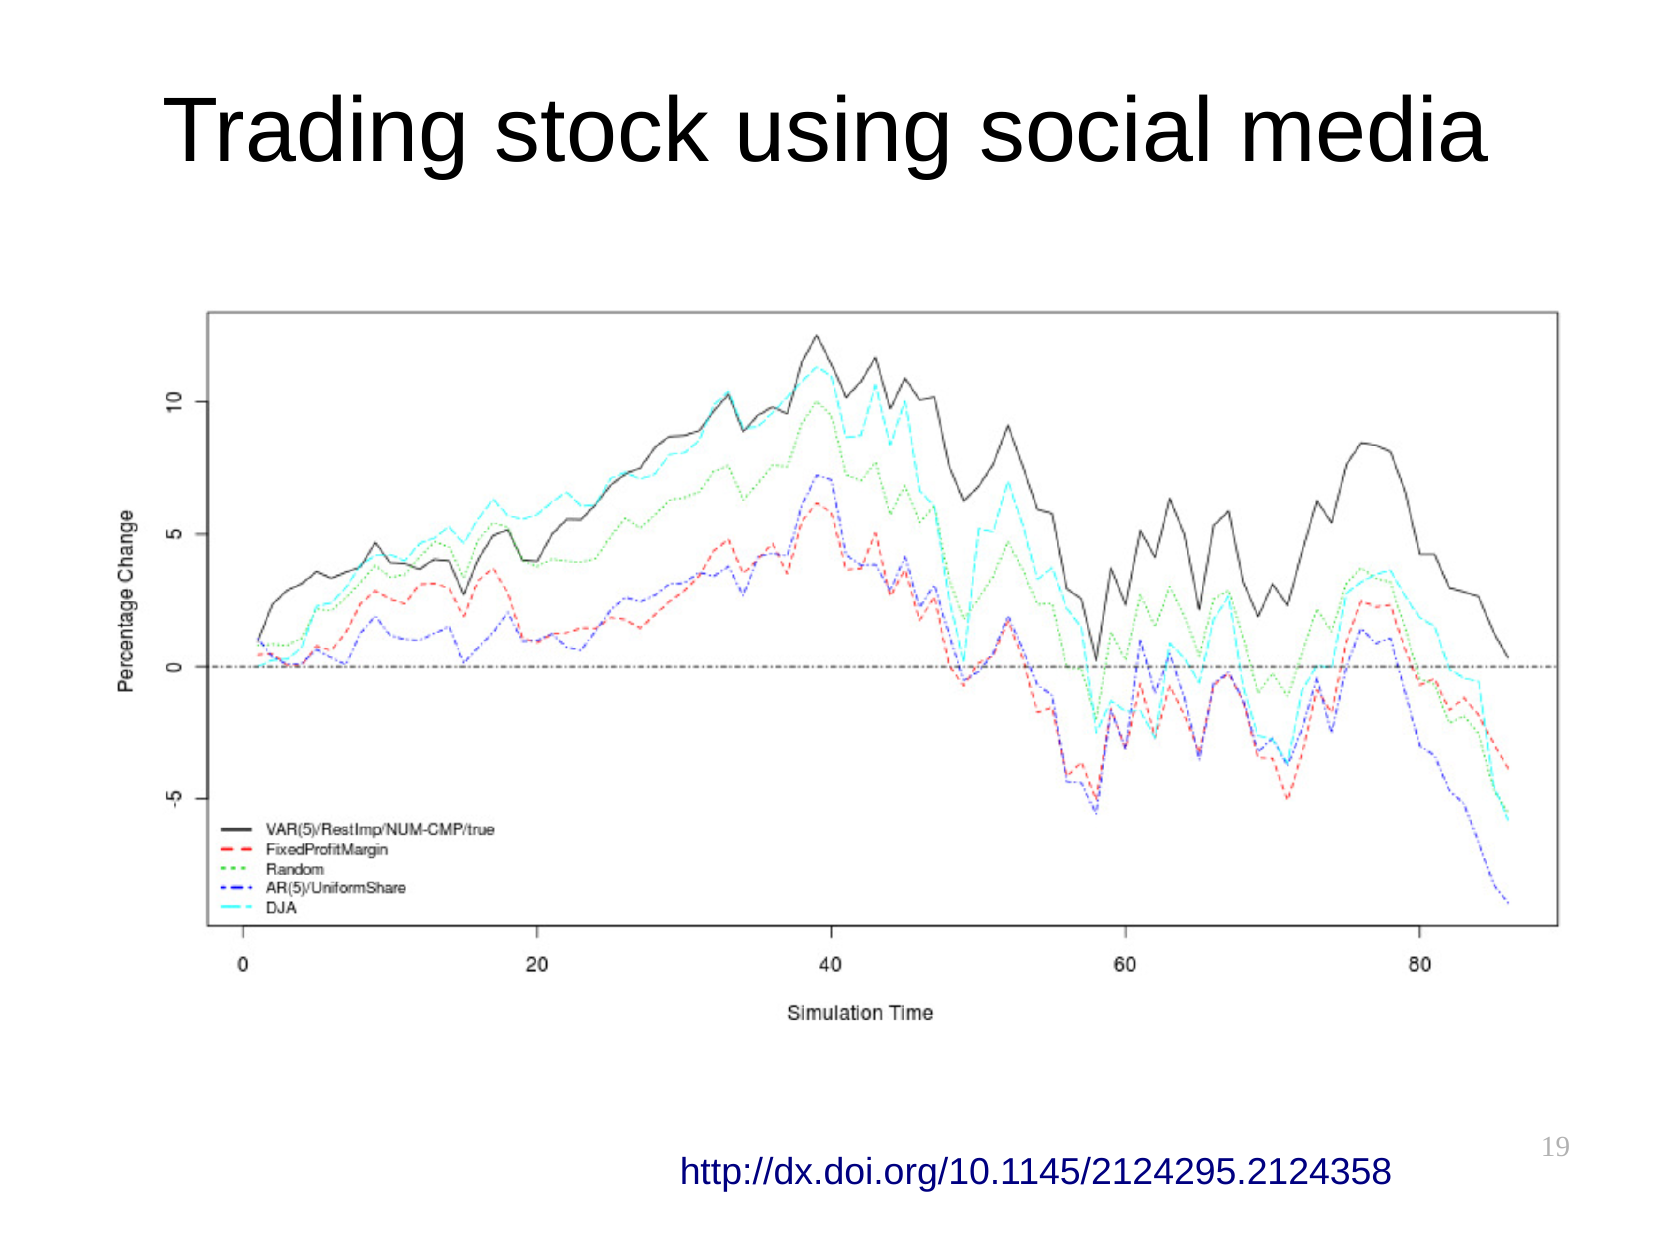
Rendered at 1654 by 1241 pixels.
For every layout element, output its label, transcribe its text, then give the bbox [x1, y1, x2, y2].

text_box http://dx.doi.org/10.1145/2124295.2124358 [665, 1143, 1411, 1201]
title Trading stock using social media [82, 25, 1571, 233]
picture [90, 290, 1579, 1046]
